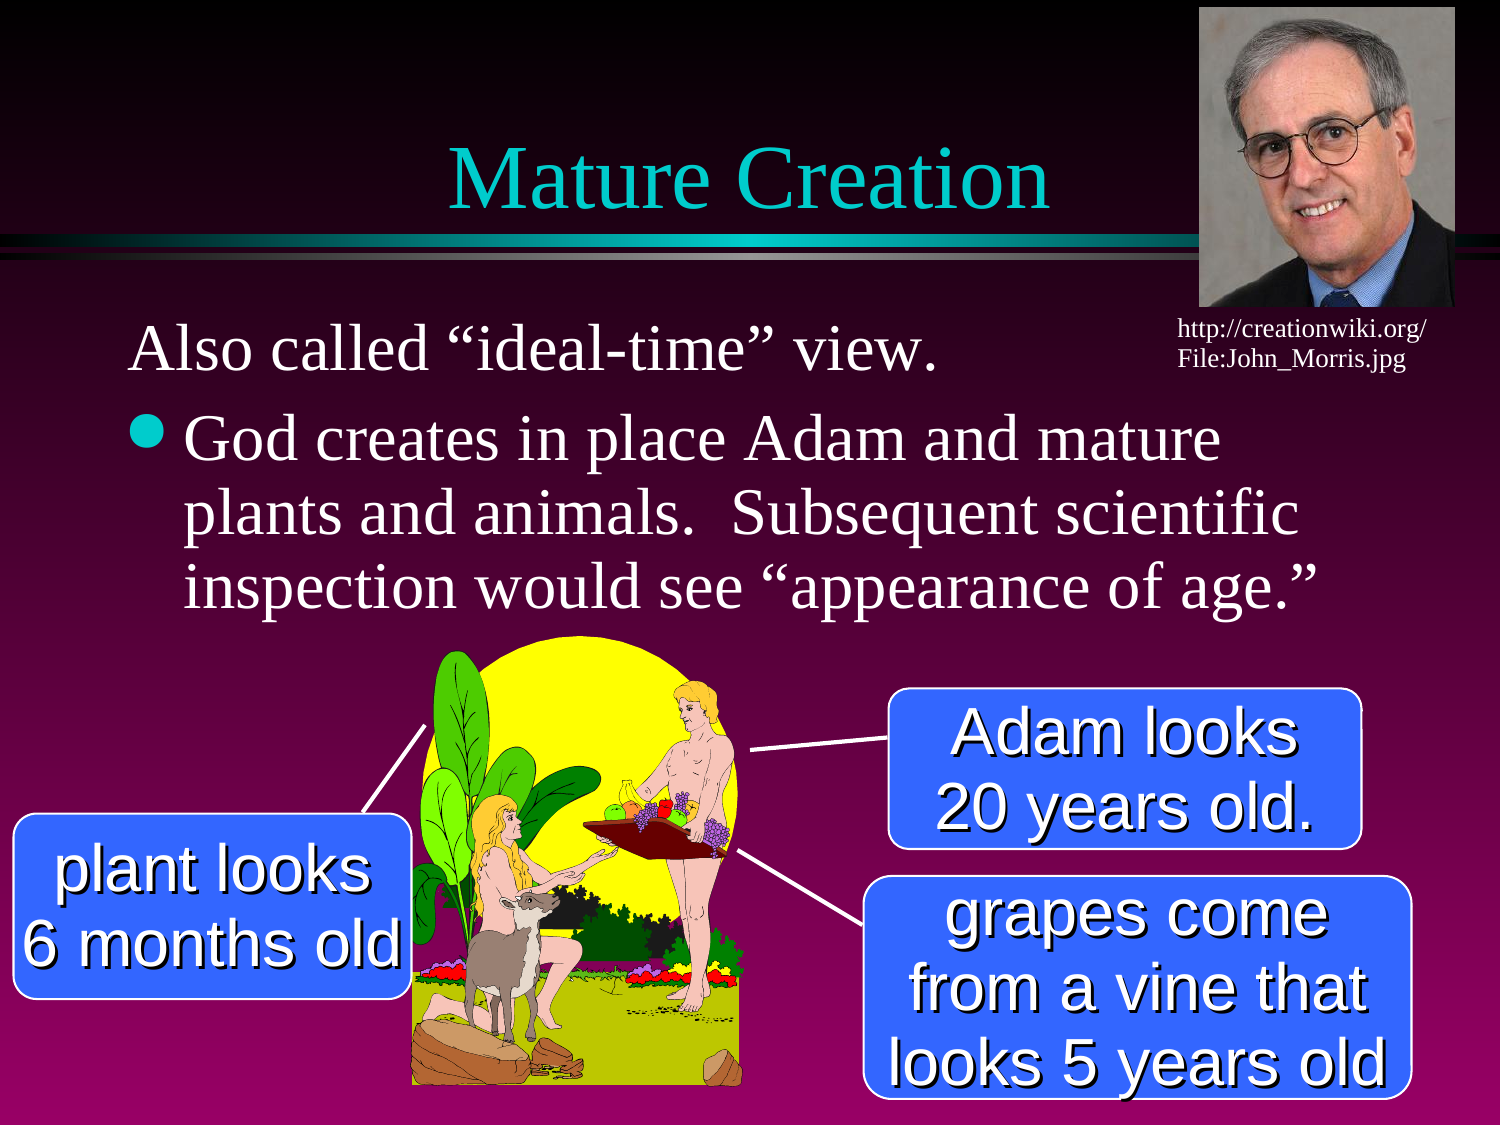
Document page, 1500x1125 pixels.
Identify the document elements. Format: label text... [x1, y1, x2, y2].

picture [1199, 7, 1455, 305]
title Mature Creation [112, 83, 1199, 272]
picture [399, 633, 747, 1089]
list Also called “ideal-time” view. God creates in place Adam and mature plants and animals. Subsequent scientific inspection would see “appearance of age.” [112, 303, 1388, 654]
text_box Adam looks 20 years old. [888, 688, 1362, 849]
text_box plant looks 6 months old [13, 813, 412, 1000]
text_box grapes come from a vine that looks 5 years old [863, 875, 1412, 1099]
text_box http://creationwiki.org/File:John_Morris.jpg [1162, 305, 1500, 381]
